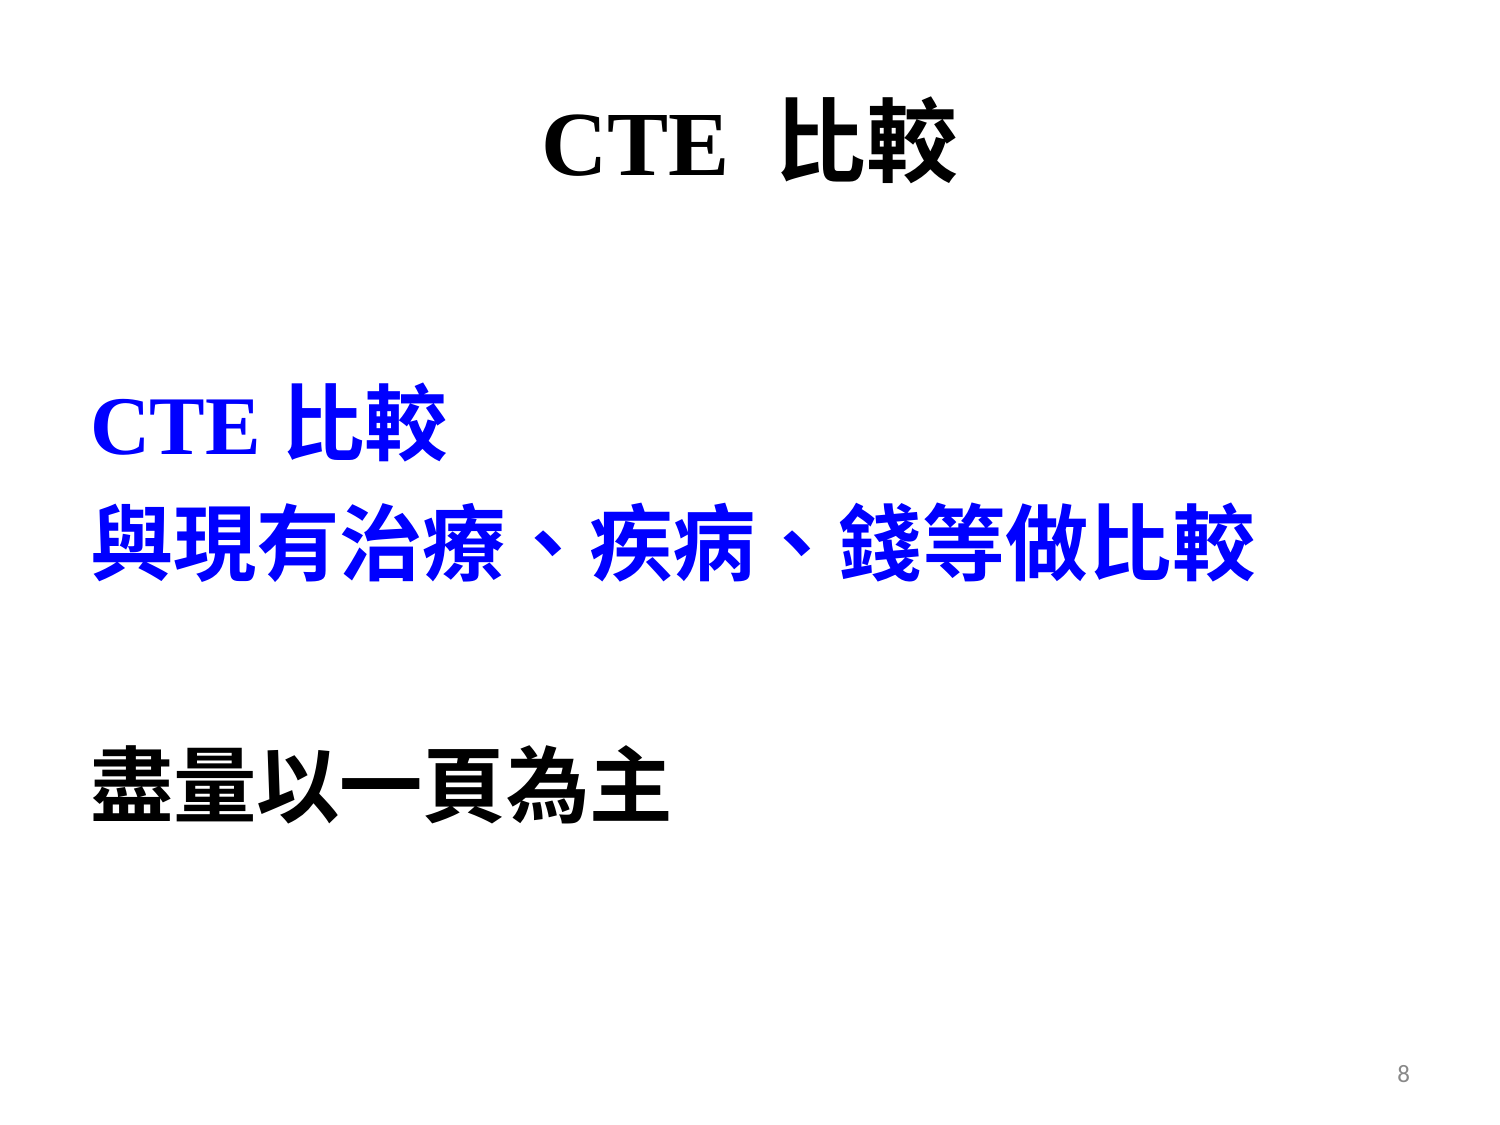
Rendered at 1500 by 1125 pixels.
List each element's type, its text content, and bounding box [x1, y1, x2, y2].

list CTE比較 與現有治療、疾病、錢等做比較 盡量以一頁為主 [75, 262, 1426, 1005]
title CTE 比較 [75, 45, 1426, 233]
text_box <編號> [1074, 1042, 1426, 1103]
